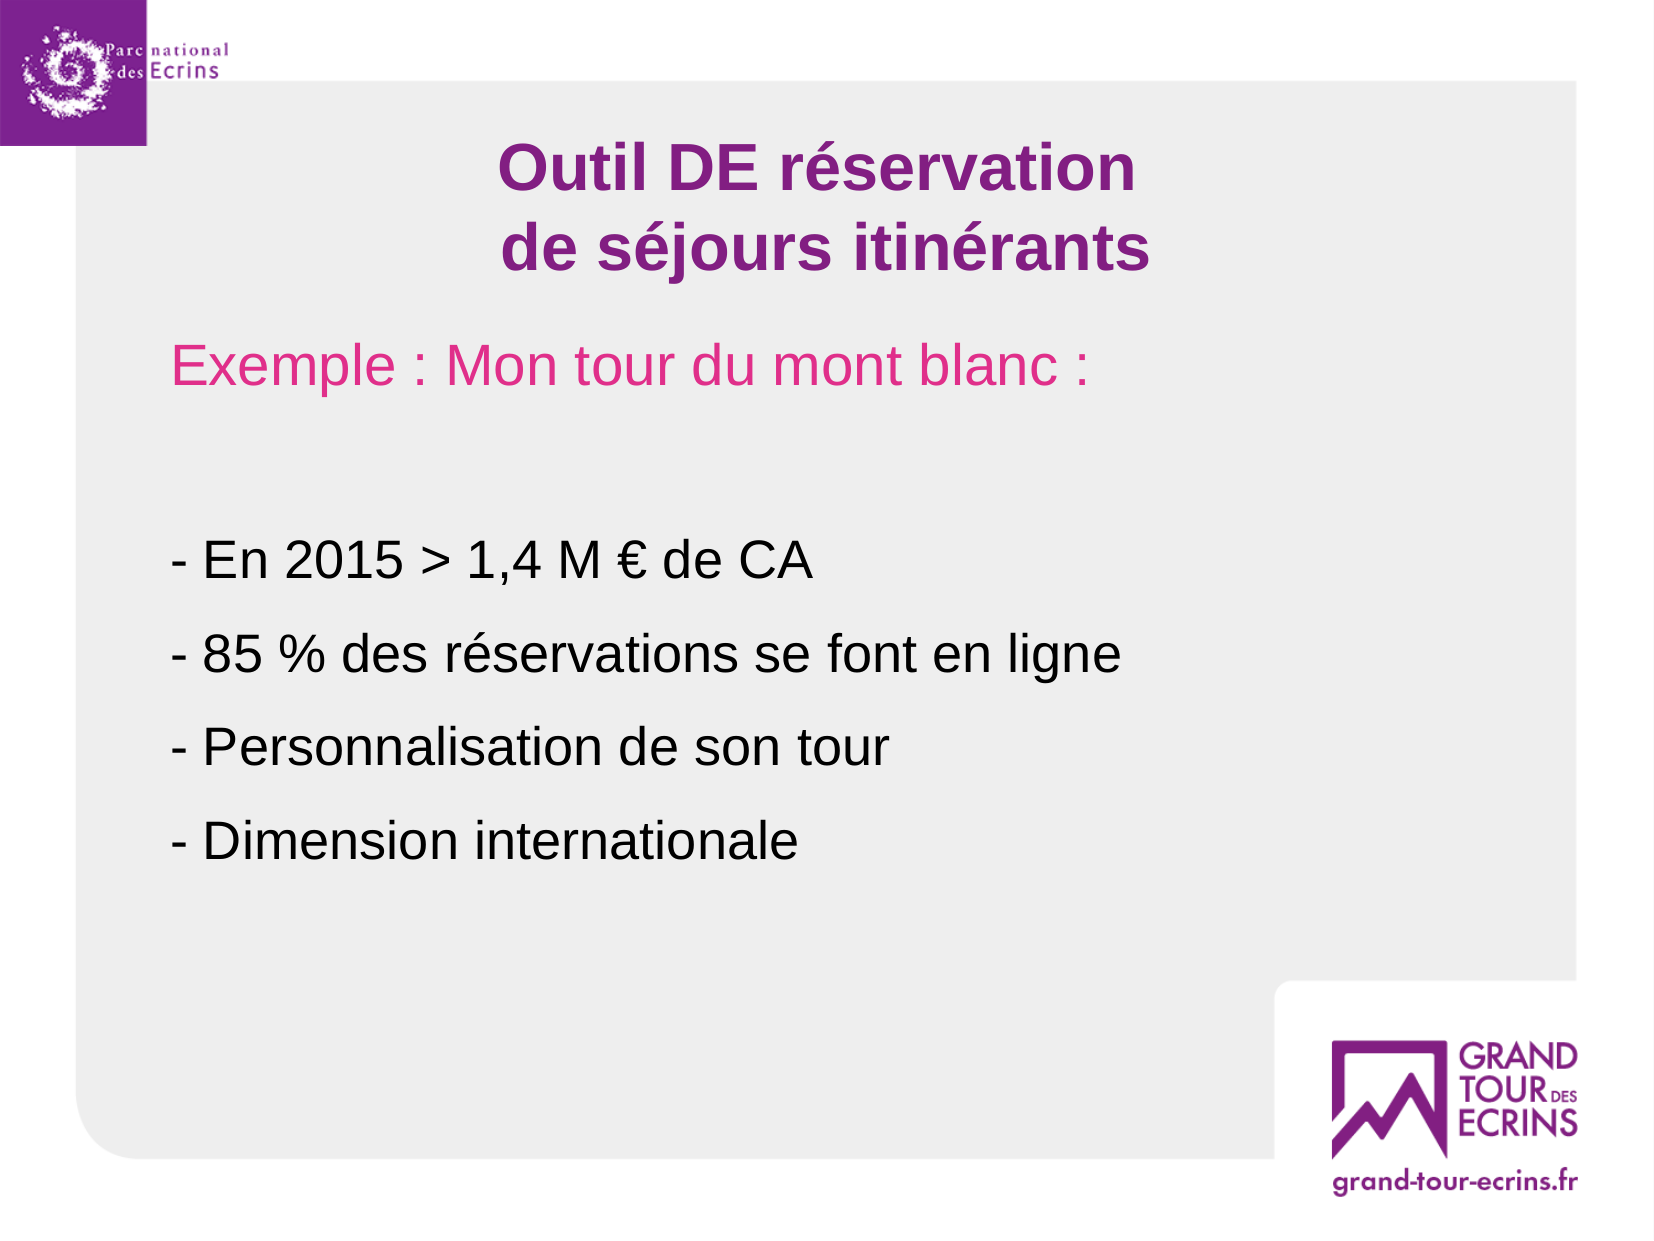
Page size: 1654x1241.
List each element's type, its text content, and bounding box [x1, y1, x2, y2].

title Outil DE réservation de séjours itinérants [82, 87, 1571, 320]
list Exemple : Mon tour du mont blanc : - En 2015 > 1,4 M € de CA - 85 % des réservations se font en ligne - Personnalisation de son tour - Dimension internationale [82, 320, 1571, 1108]
picture [0, 0, 1654, 1241]
